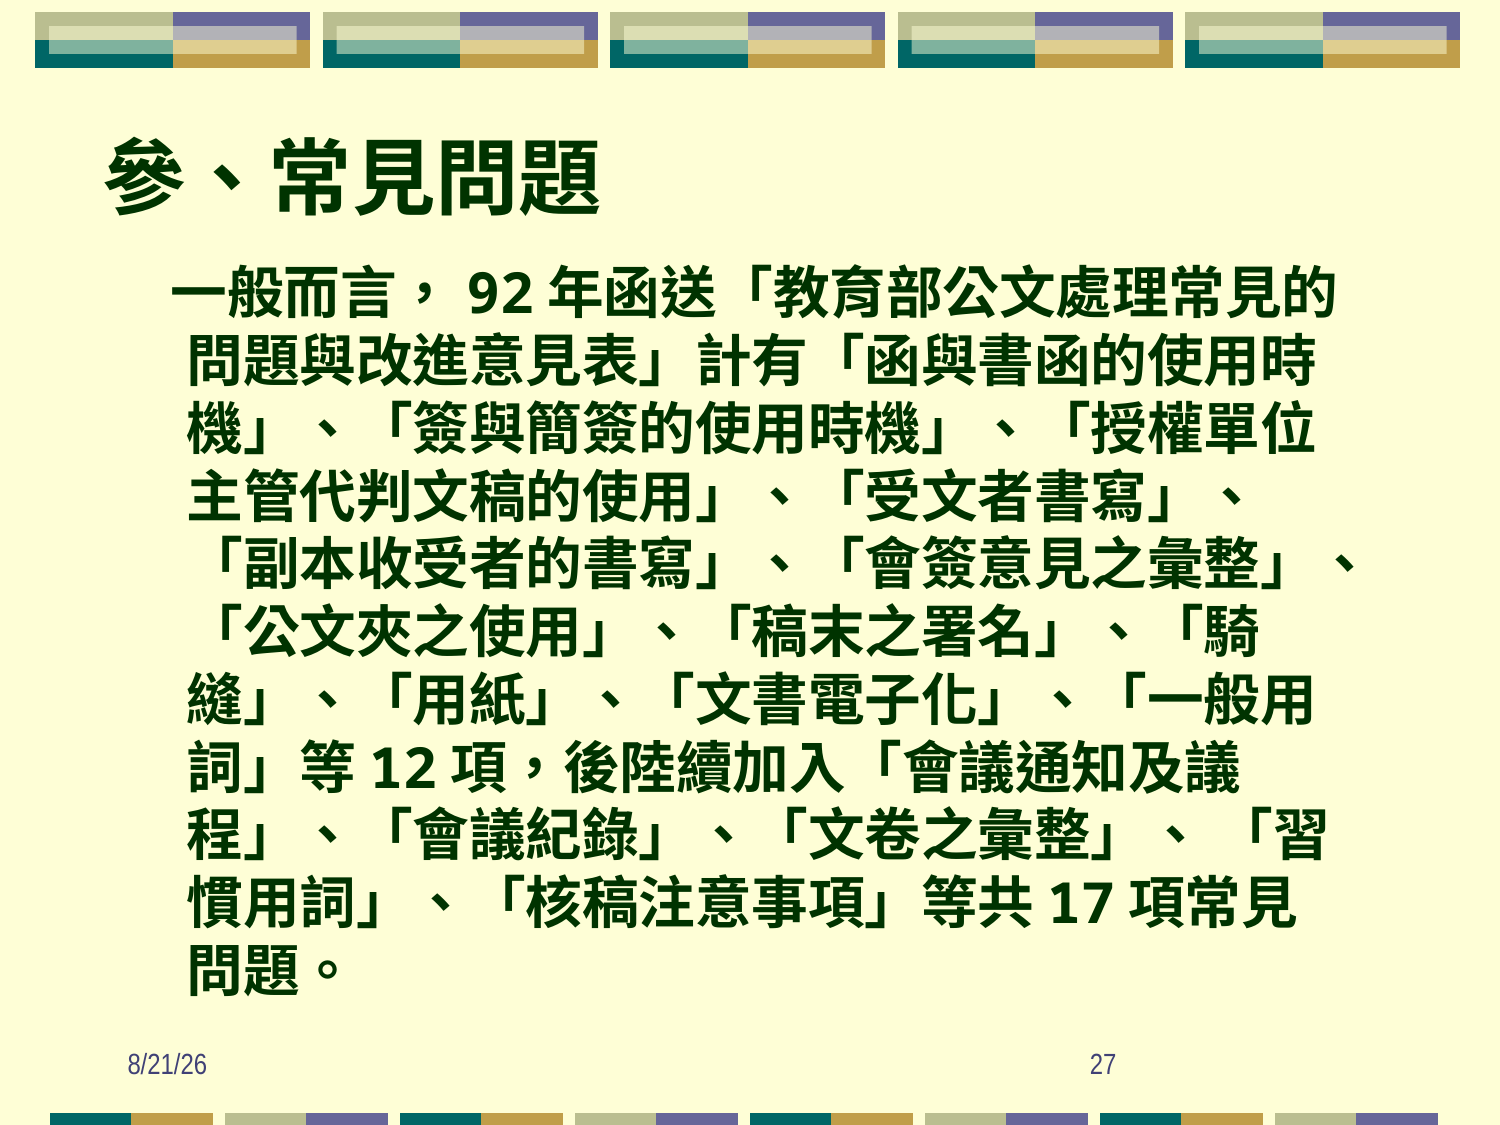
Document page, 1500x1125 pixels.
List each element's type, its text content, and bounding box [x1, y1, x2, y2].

list 一般而言，92年函送「教育部公文處理常見的問題與改進意見表」計有「函與書函的使用時機」、「簽與簡簽的使用時機」、「授權單位主管代判文稿的使用」、「受文者書寫」、「副本收受者的書寫」、「會簽意見之彙整」、「公文夾之使用」、「稿末之署名」、「騎縫」、「用紙」、「文書電子化」、「一般用詞」等12項，後陸續加入「會議通知及議程」、「會議紀錄」、「文卷之彙整」、 「習慣用詞」、「核稿注意事項」等共17項常見問題。 [62, 249, 1363, 1013]
text_box [1074, 1012, 1388, 1088]
text_box 參、常見問題 [88, 117, 617, 233]
text_box [1012, 50, 1463, 150]
text_box [112, 1013, 426, 1088]
